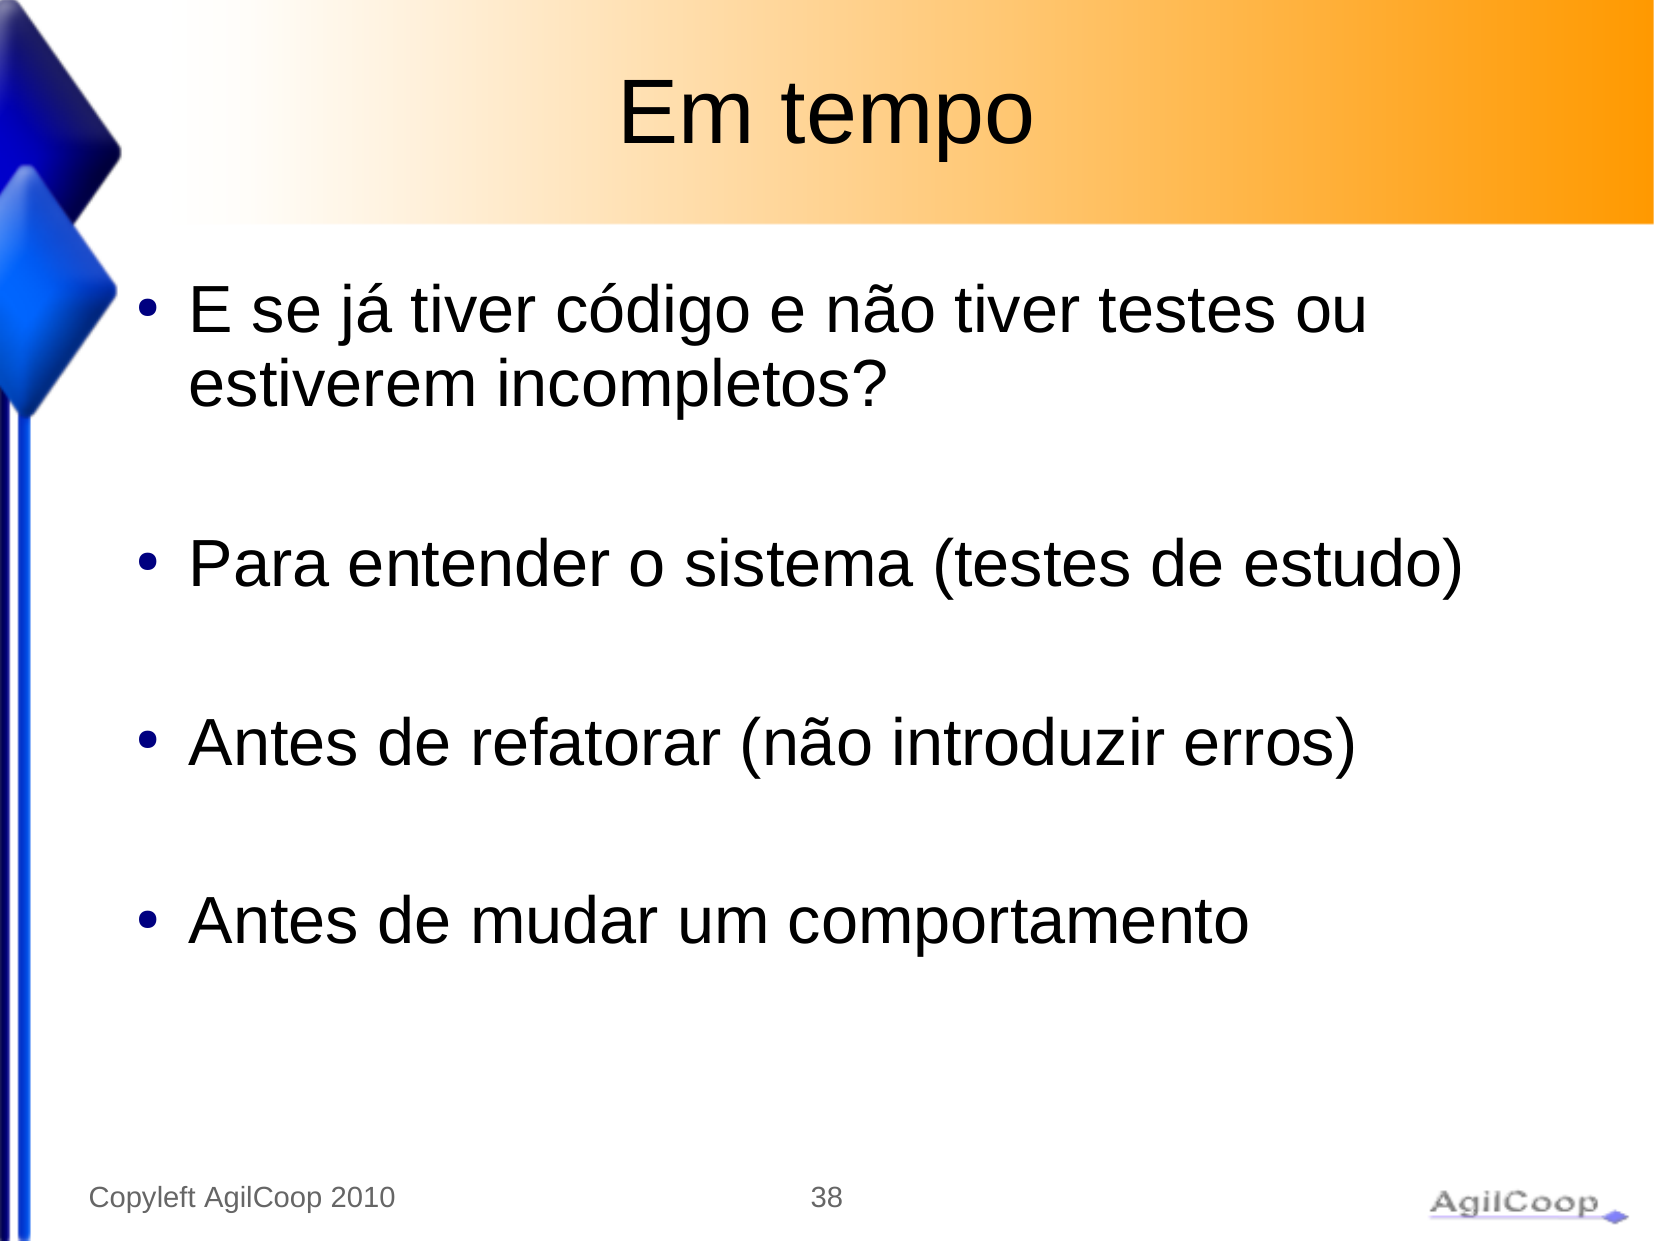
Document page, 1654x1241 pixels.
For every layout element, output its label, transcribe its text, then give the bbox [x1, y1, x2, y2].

list E se já tiver código e não tiver testes ou estiverem incompletos? Para entender o sistema (testes de estudo) Antes de refatorar (não introduzir erros) Antes de mudar um comportamento [118, 271, 1607, 1108]
title Em tempo [82, 8, 1571, 216]
picture [0, 0, 1654, 1241]
